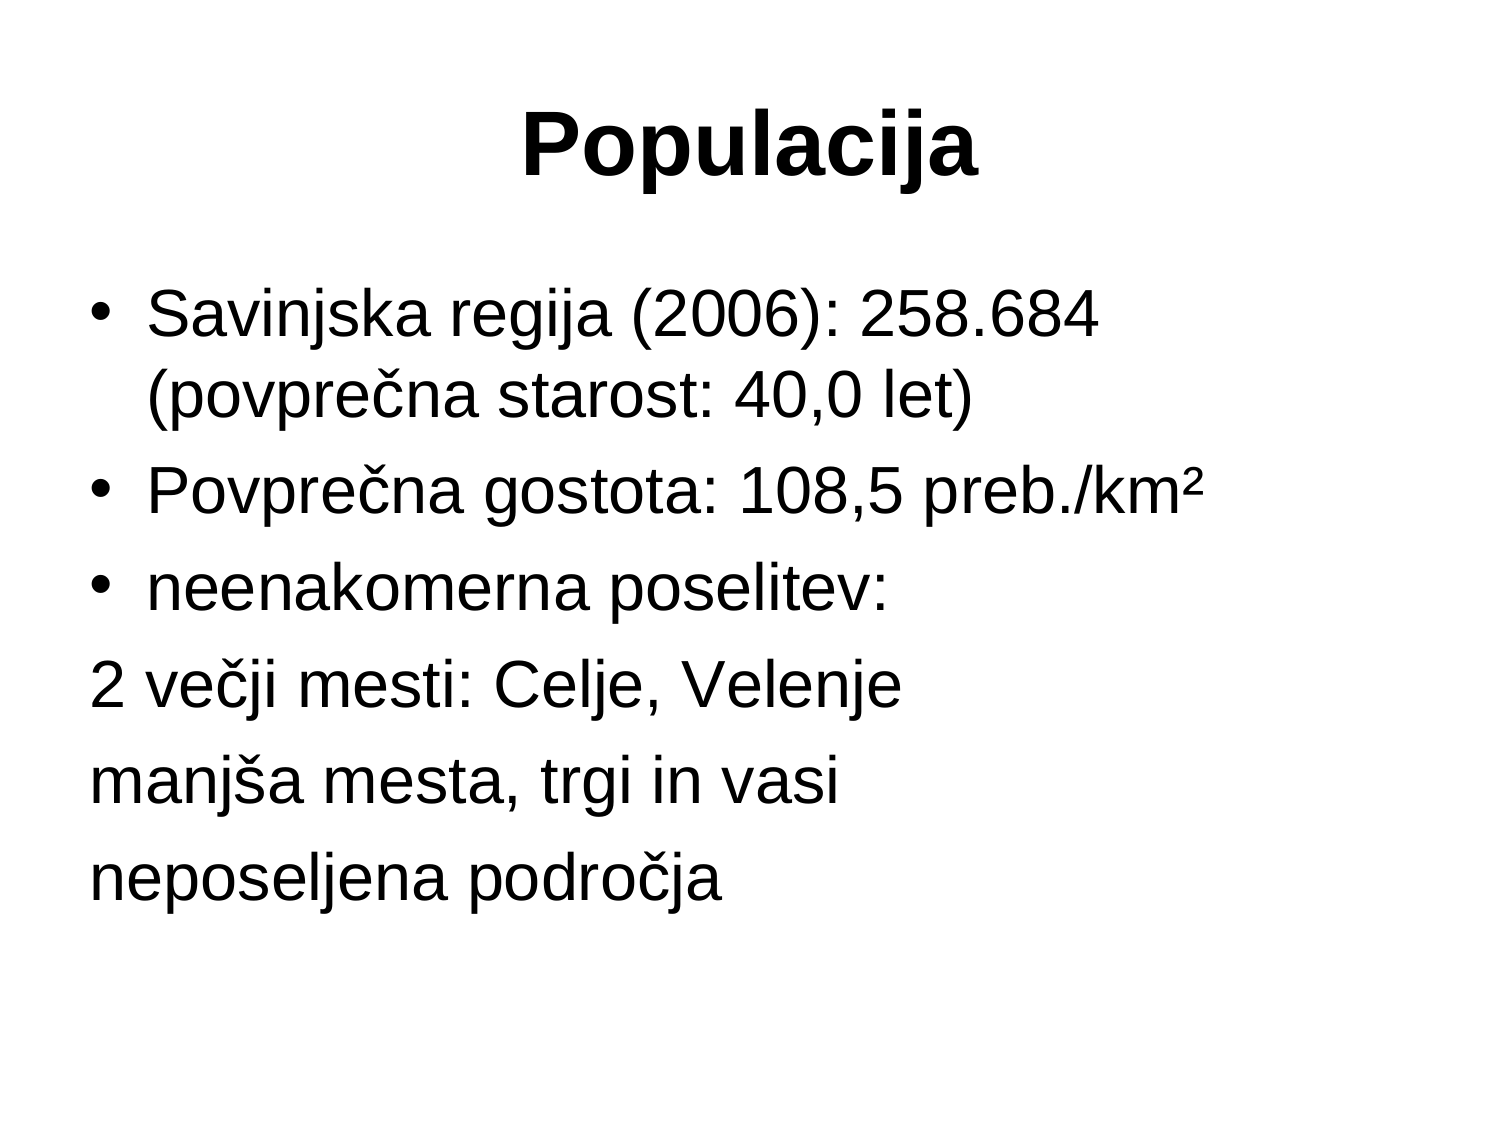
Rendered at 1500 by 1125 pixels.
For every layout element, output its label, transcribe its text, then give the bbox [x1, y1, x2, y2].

list Savinjska regija (2006): 258.684 (povprečna starost: 40,0 let) Povprečna gostota: 108,5 preb./km² neenakomerna poselitev: 2 večji mesti: Celje, Velenje manjša mesta, trgi in vasi neposeljena področja [75, 262, 1426, 1006]
title Populacija [75, 45, 1426, 233]
